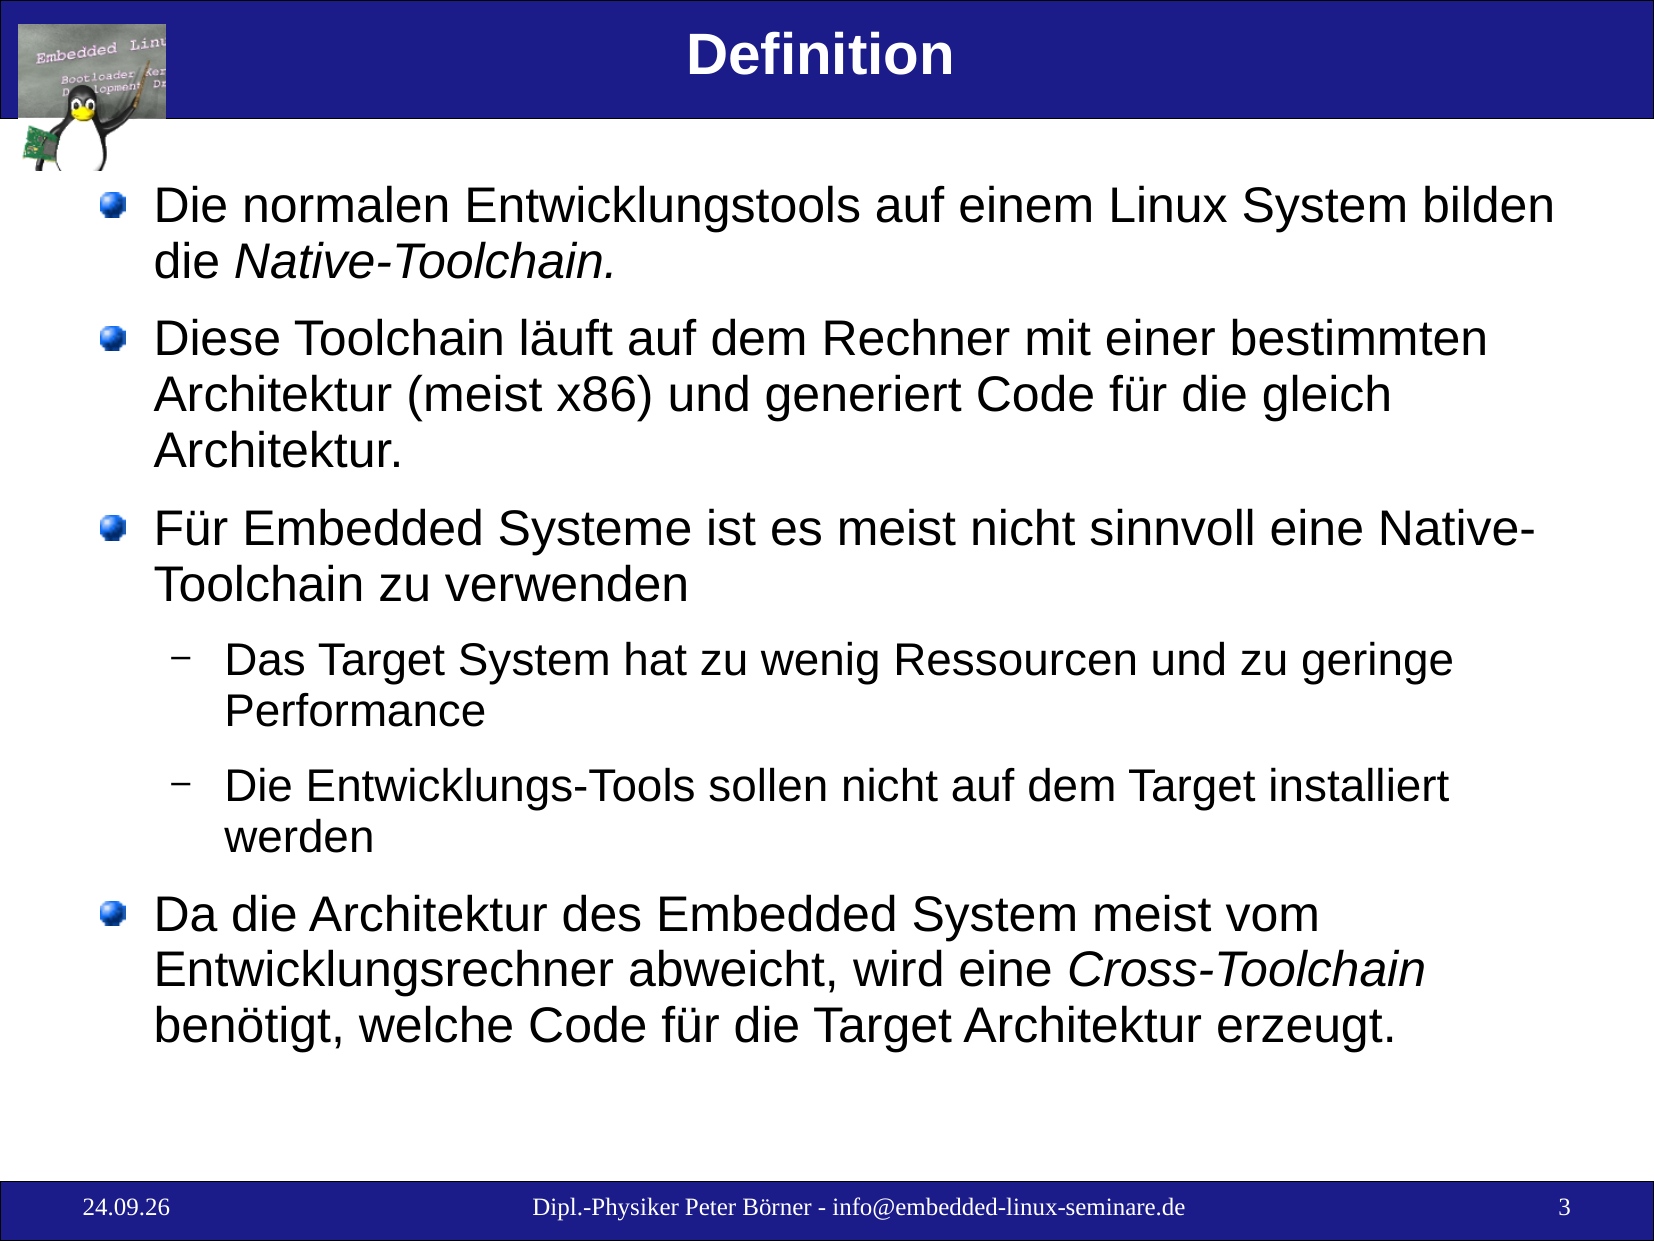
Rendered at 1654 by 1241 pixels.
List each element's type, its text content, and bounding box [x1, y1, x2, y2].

list Die normalen Entwicklungstools auf einem Linux System bilden die Native-Toolchain. Diese Toolchain läuft auf dem Rechner mit einer bestimmten Architektur (meist x86) und generiert Code für die gleich Architektur. Für Embedded Systeme ist es meist nicht sinnvoll eine Native-Toolchain zu verwenden Das Target System hat zu wenig Ressourcen und zu geringe Performance Die Entwicklungs-Tools sollen nicht auf dem Target installiert werden Da die Architektur des Embedded System meist vom Entwicklungsrechner abweicht, wird eine Cross-Toolchain benötigt, welche Code für die Target Architektur erzeugt. [82, 177, 1571, 1123]
picture [18, 24, 166, 171]
title Definition [76, 19, 1565, 89]
